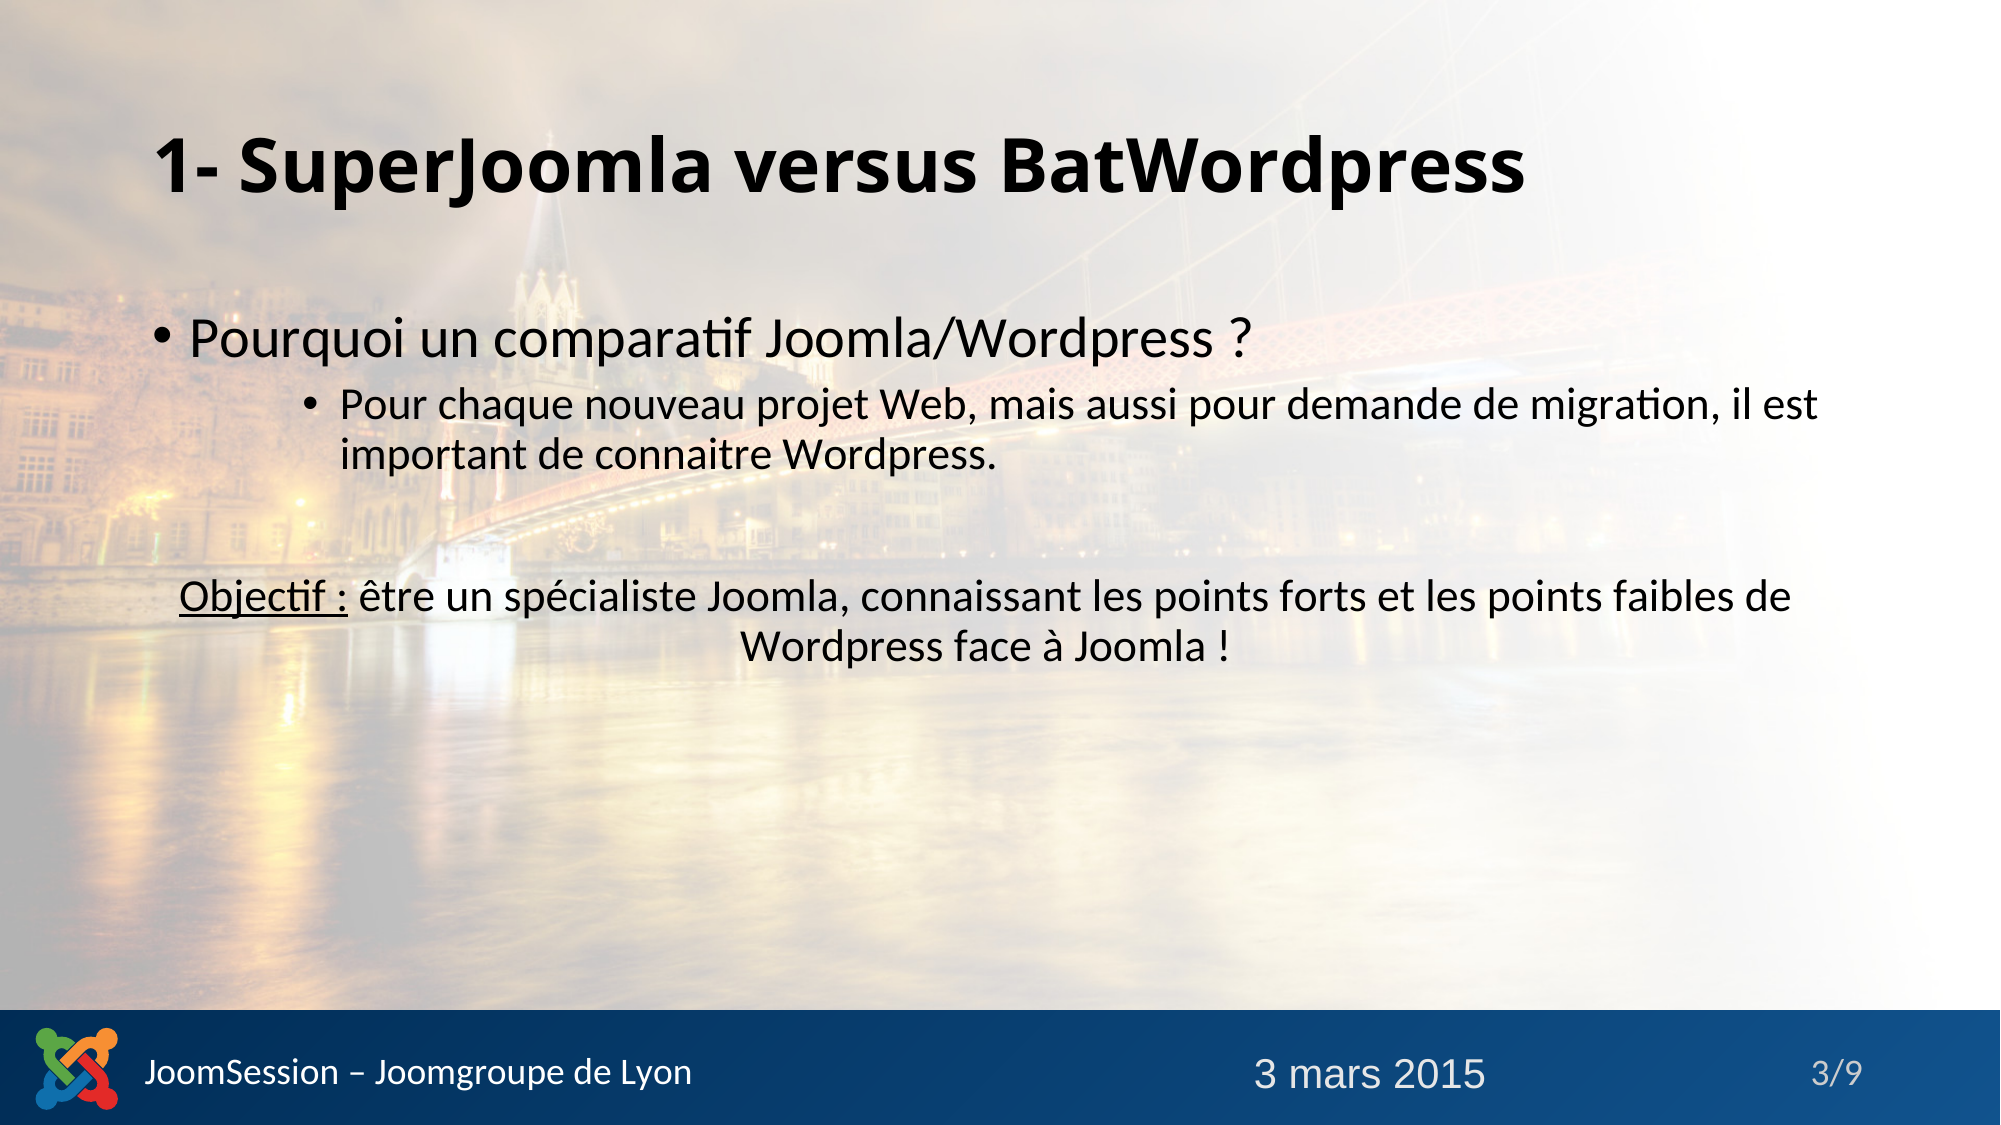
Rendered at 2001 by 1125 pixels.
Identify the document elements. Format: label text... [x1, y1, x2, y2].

title 1- SuperJoomla versus BatWordpress [137, 59, 1863, 278]
picture [0, 0, 2001, 1125]
list Pourquoi un comparatif Joomla/Wordpress ? Pour chaque nouveau projet Web, mais aussi pour demande de migration, il est important de connaitre Wordpress. Objectif : être un spécialiste Joomla, connaissant les points forts et les points faibles de Wordpress face à Joomla ! [137, 299, 1863, 952]
